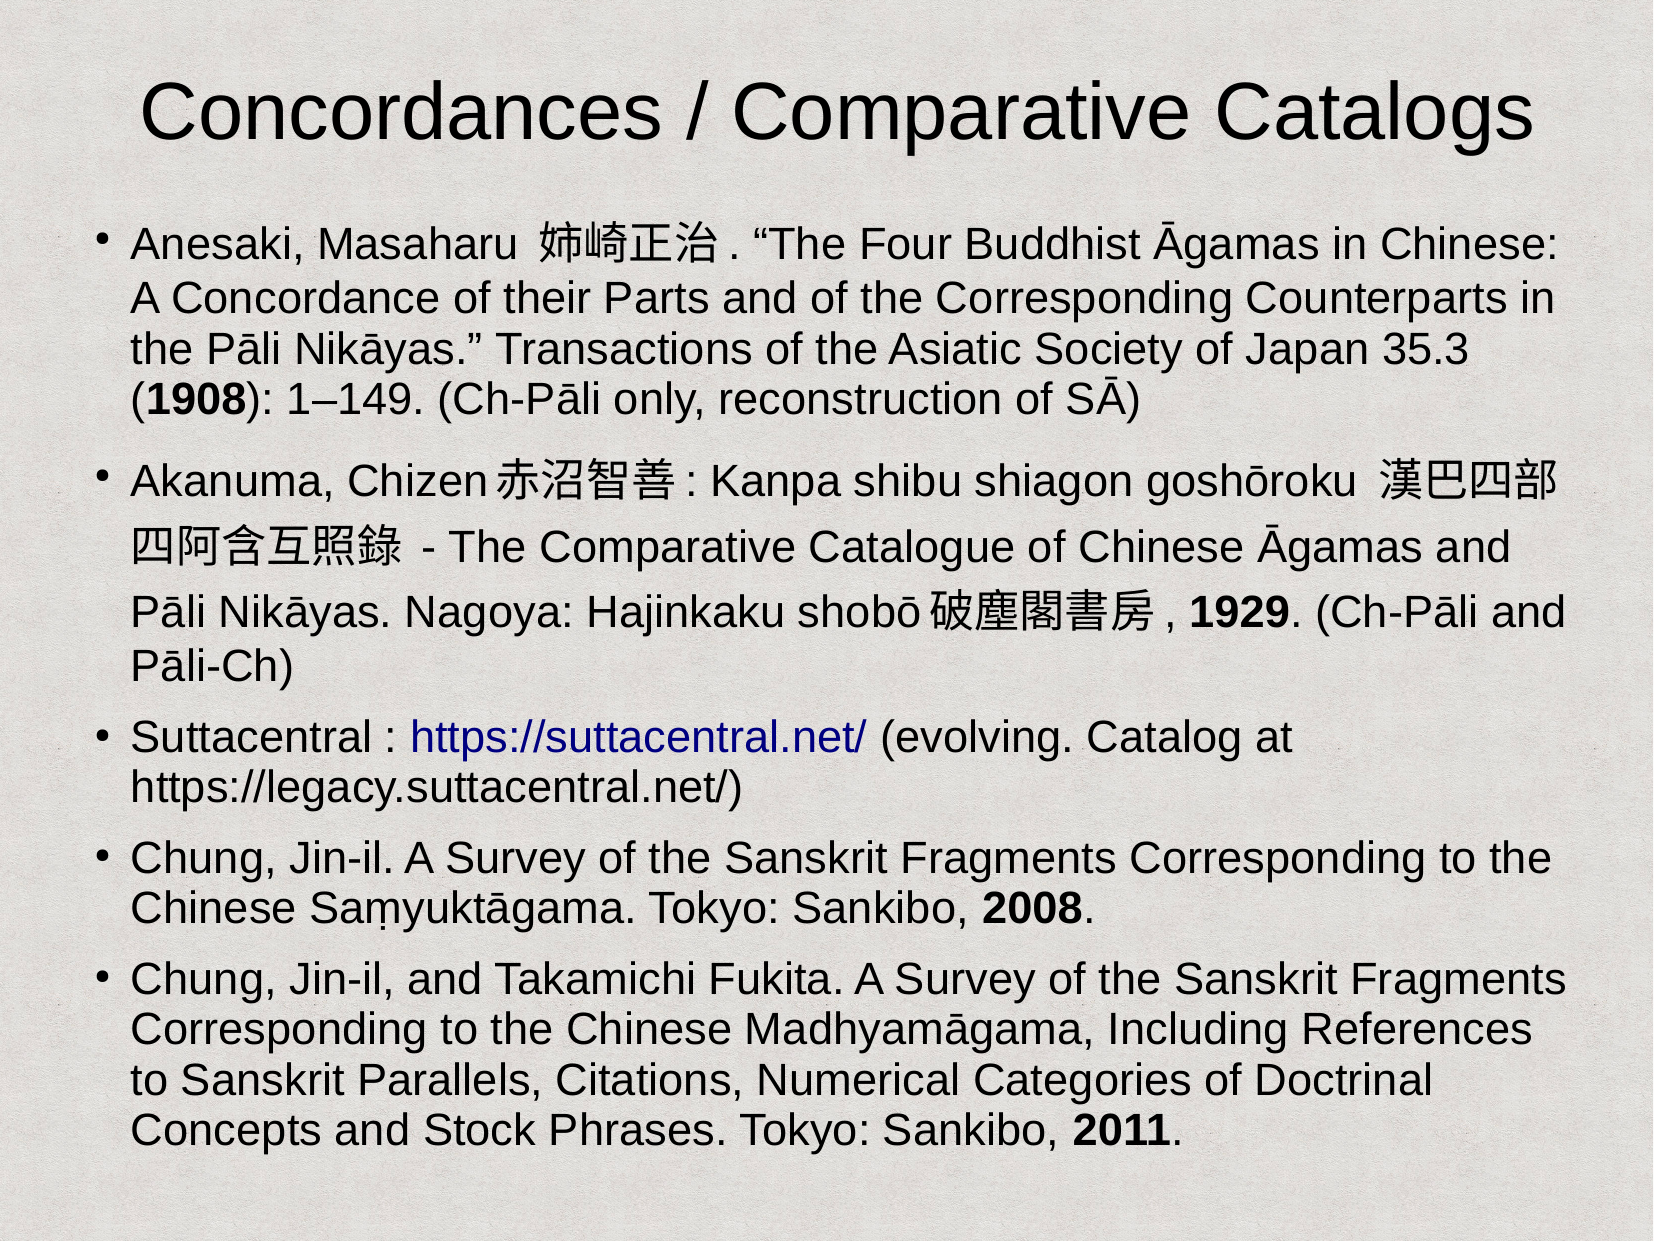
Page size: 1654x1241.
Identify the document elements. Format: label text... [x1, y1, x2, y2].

picture [0, 0, 1654, 1241]
title Concordances / Comparative Catalogs [82, 31, 1571, 191]
list Anesaki, Masaharu 姉崎正治. “The Four Buddhist Āgamas in Chinese: A Concordance of their Parts and of the Corresponding Counterparts in the Pāli Nikāyas.” Transactions of the Asiatic Society of Japan 35.3 (1908): 1–149. (Ch-Pāli only, reconstruction of SĀ) Akanuma, Chizen赤沼智善: Kanpa shibu shiagon goshōroku 漢巴四部四阿含互照錄 - The Comparative Catalogue of Chinese Āgamas and Pāli Nikāyas. Nagoya: Hajinkaku shobō破塵閣書房, 1929. (Ch-Pāli and Pāli-Ch) Suttacentral : https://suttacentral.net/ (evolving. Catalog at https://legacy.suttacentral.net/) Chung, Jin-il. A Survey of the Sanskrit Fragments Corresponding to the Chinese Saṃyuktāgama. Tokyo: Sankibo, 2008. Chung, Jin-il, and Takamichi Fukita. A Survey of the Sanskrit Fragments Corresponding to the Chinese Madhyamāgama, Including References to Sanskrit Parallels, Citations, Numerical Categories of Doctrinal Concepts and Stock Phrases. Tokyo: Sankibo, 2011. [82, 207, 1571, 1181]
